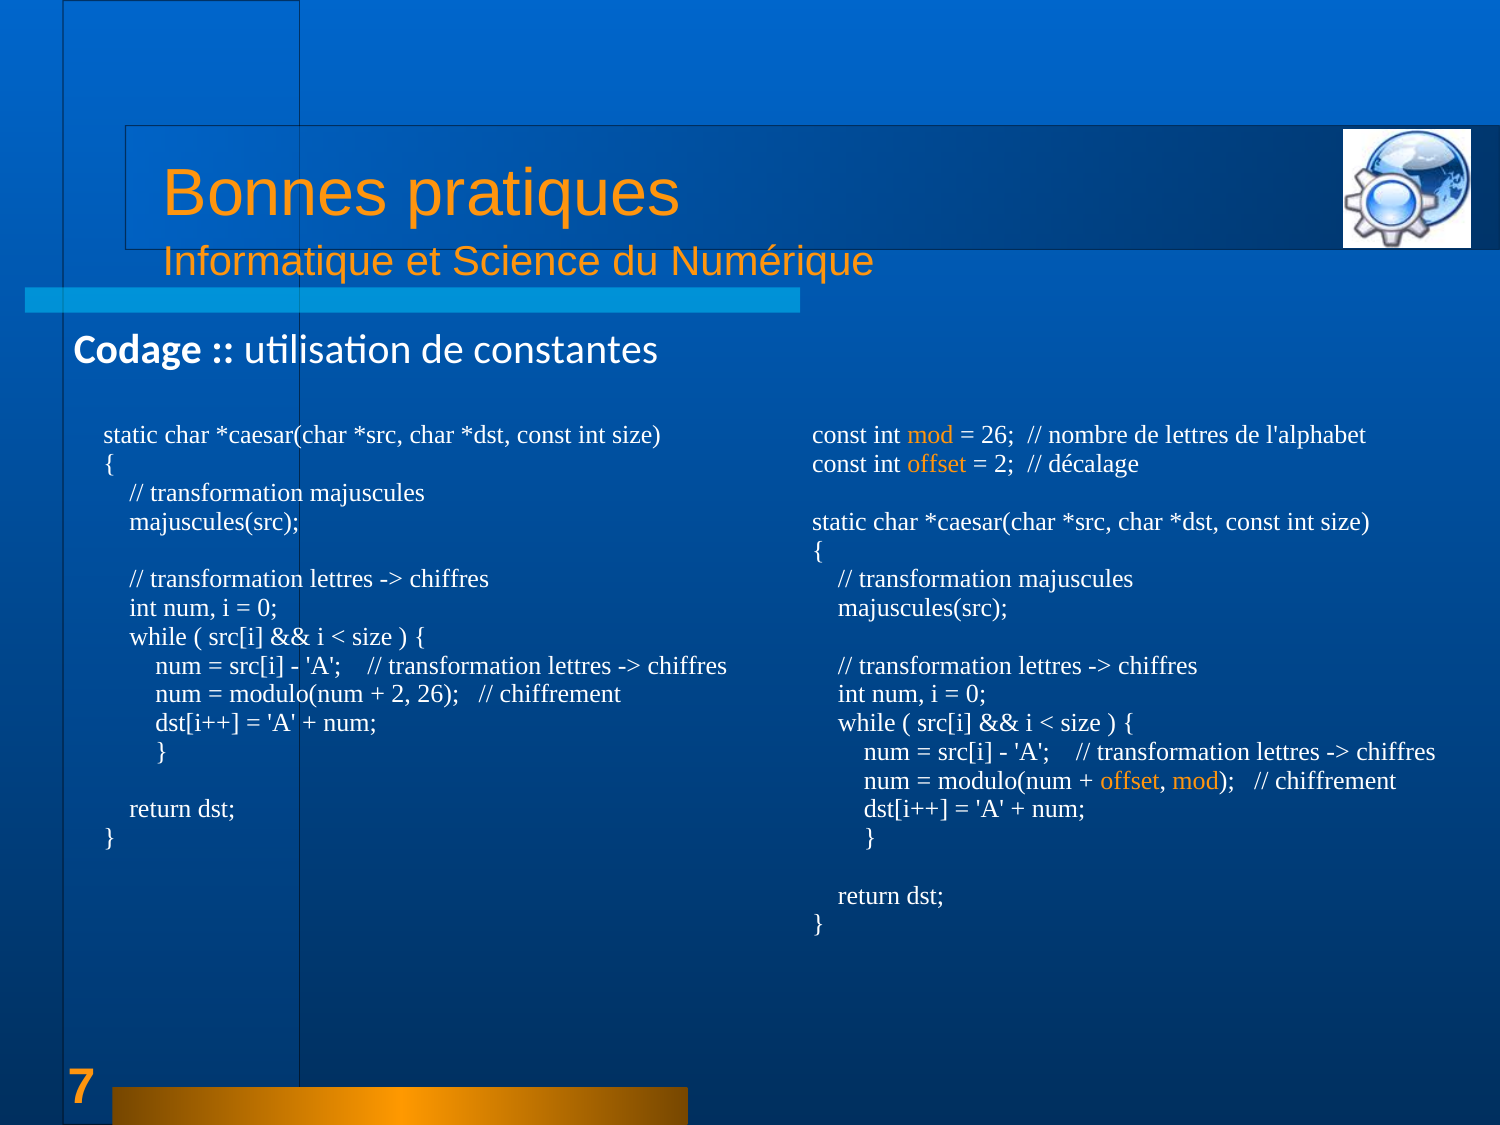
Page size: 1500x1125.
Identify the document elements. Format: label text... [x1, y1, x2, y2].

text_box const int mod = 26; // nombre de lettres de l'alphabet const int offset = 2; // décalage static char *caesar(char *src, char *dst, const int size) { // transformation majuscules majuscules(src); // transformation lettres -> chiffres int num, i = 0; while ( src[i] && i < size ) { num = src[i] - 'A'; // transformation lettres -> chiffres num = modulo(num + offset, mod); // chiffrement dst[i++] = 'A' + num; } return dst; } [797, 413, 1477, 1078]
picture [1343, 129, 1471, 248]
text_box static char *caesar(char *src, char *dst, const int size) { // transformation majuscules majuscules(src); // transformation lettres -> chiffres int num, i = 0; while ( src[i] && i < size ) { num = src[i] - 'A'; // transformation lettres -> chiffres num = modulo(num + 2, 26); // chiffrement dst[i++] = 'A' + num; } return dst; } [88, 413, 768, 1078]
text_box Codage :: utilisation de constantes [59, 324, 1477, 414]
